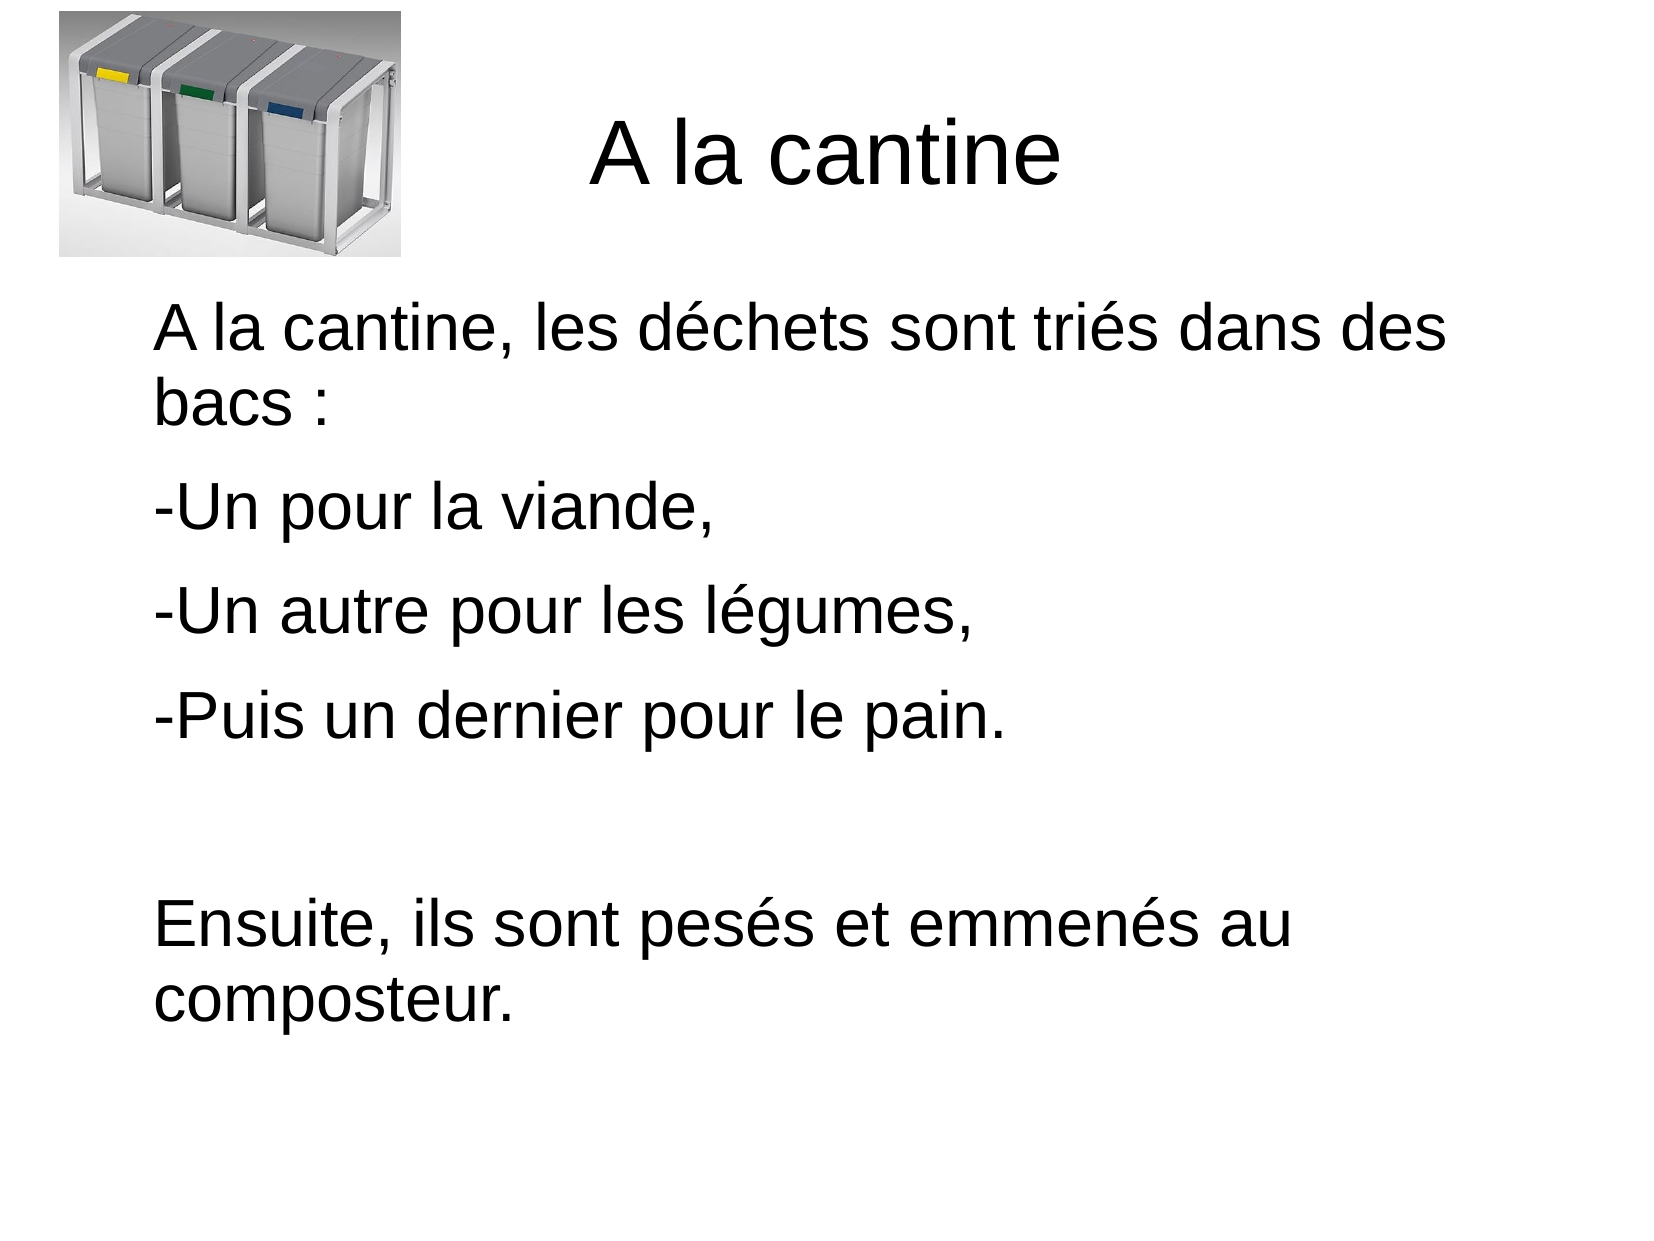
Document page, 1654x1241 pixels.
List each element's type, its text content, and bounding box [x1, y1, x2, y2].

picture [59, 11, 401, 257]
title A la cantine [401, 49, 1571, 257]
list A la cantine, les déchets sont triés dans des bacs : -Un pour la viande, -Un autre pour les légumes, -Puis un dernier pour le pain. Ensuite, ils sont pesés et emmenés au composteur. [82, 290, 1571, 1109]
